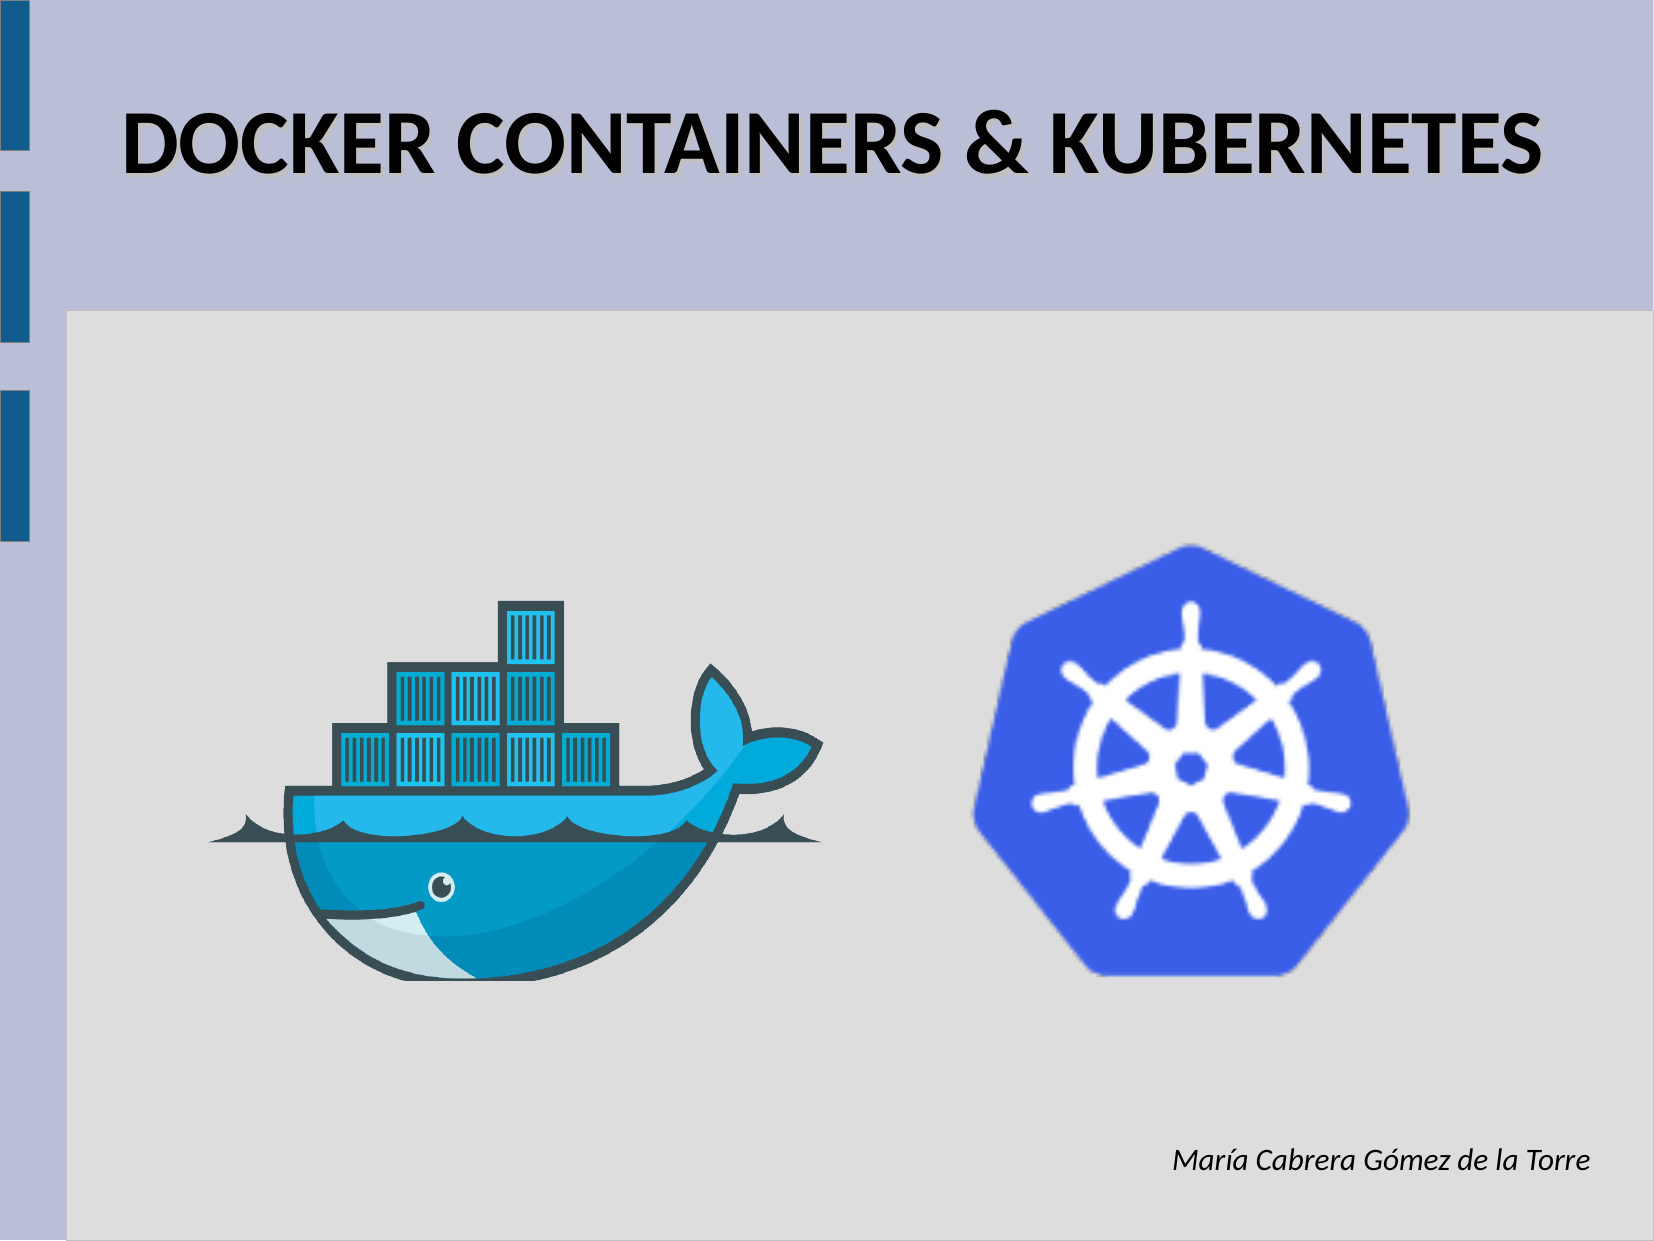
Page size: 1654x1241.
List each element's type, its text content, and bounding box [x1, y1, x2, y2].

picture [94, 448, 1654, 993]
text_box María Cabrera Gómez de la Torre [1157, 1139, 1654, 1193]
text_box DOCKER CONTAINERS & KUBERNETES [106, 97, 1654, 225]
